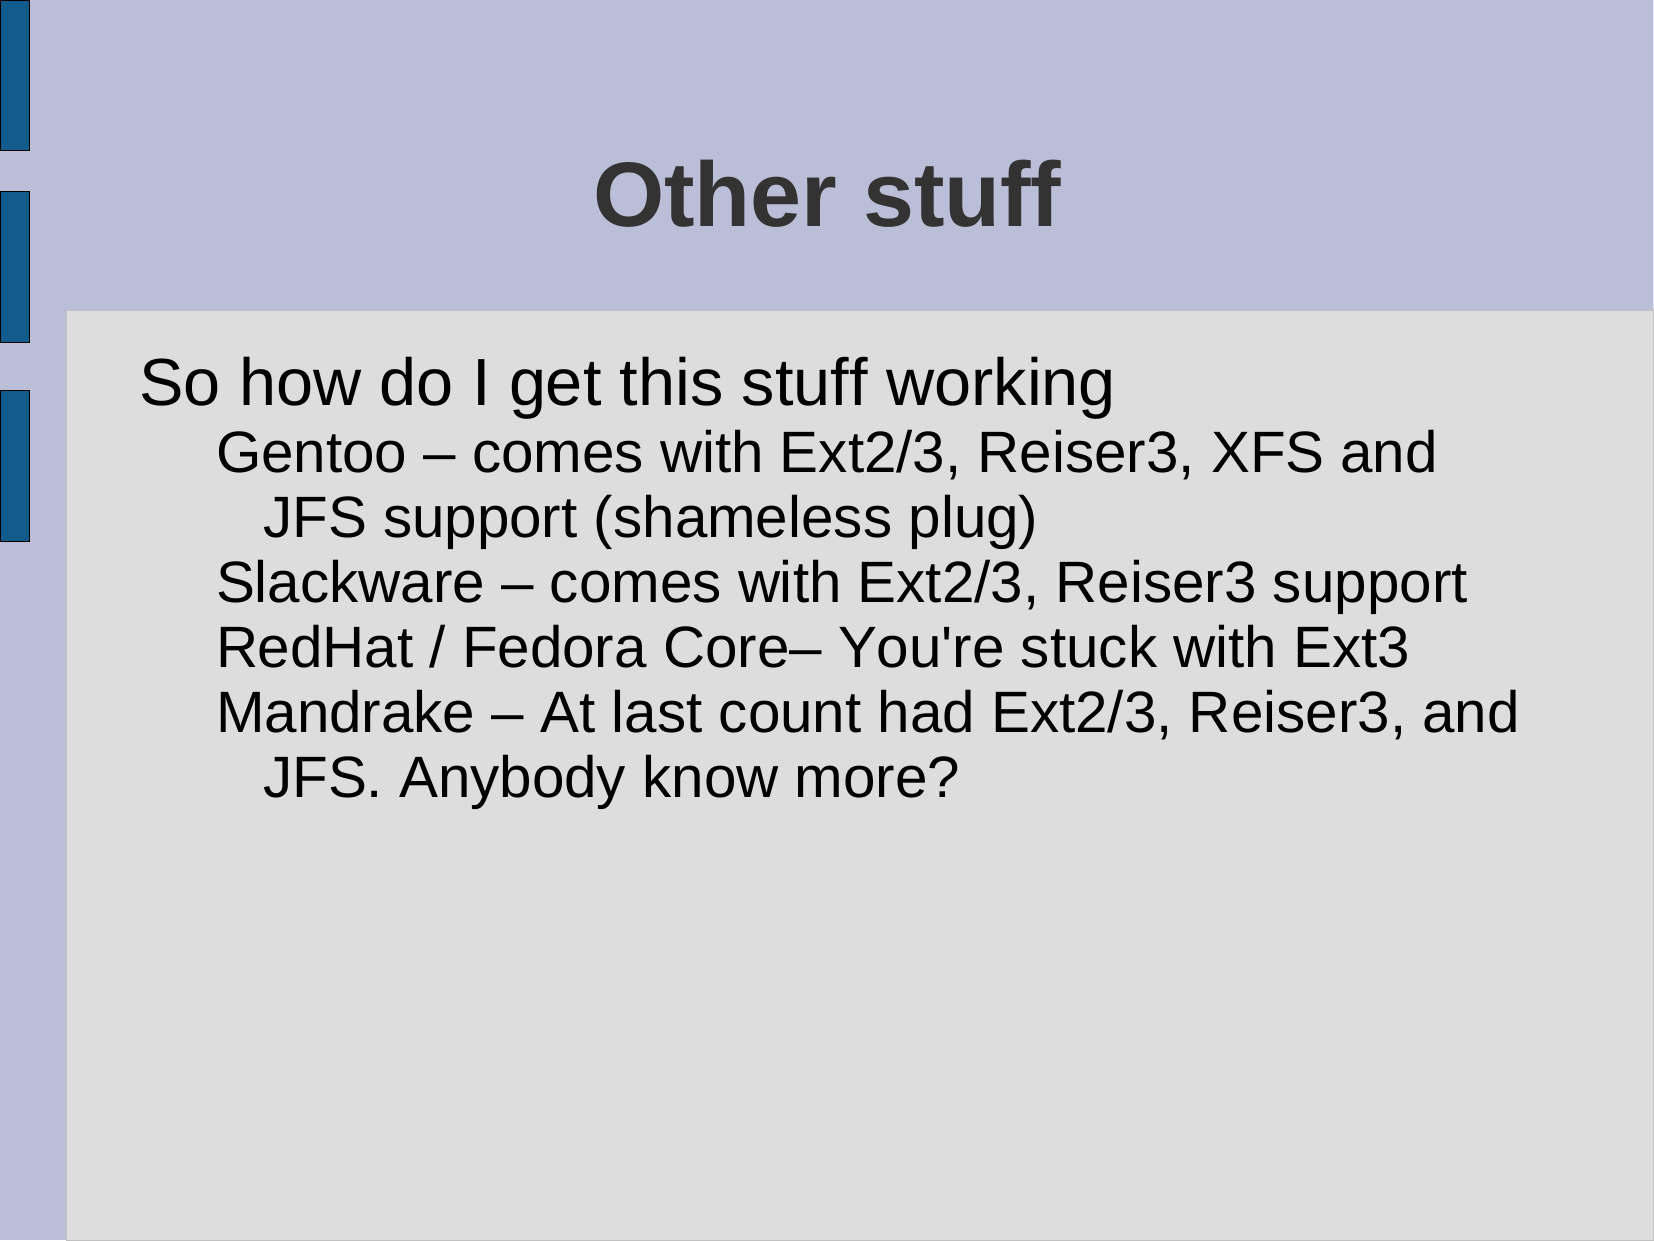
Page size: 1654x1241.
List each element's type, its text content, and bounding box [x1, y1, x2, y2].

title Other stuff [121, 91, 1534, 299]
list So how do I get this stuff working Gentoo – comes with Ext2/3, Reiser3, XFS and JFS support (shameless plug) Slackware – comes with Ext2/3, Reiser3 support RedHat / Fedora Core– You're stuck with Ext3 Mandrake – At last count had Ext2/3, Reiser3, and JFS. Anybody know more? [121, 344, 1534, 1127]
